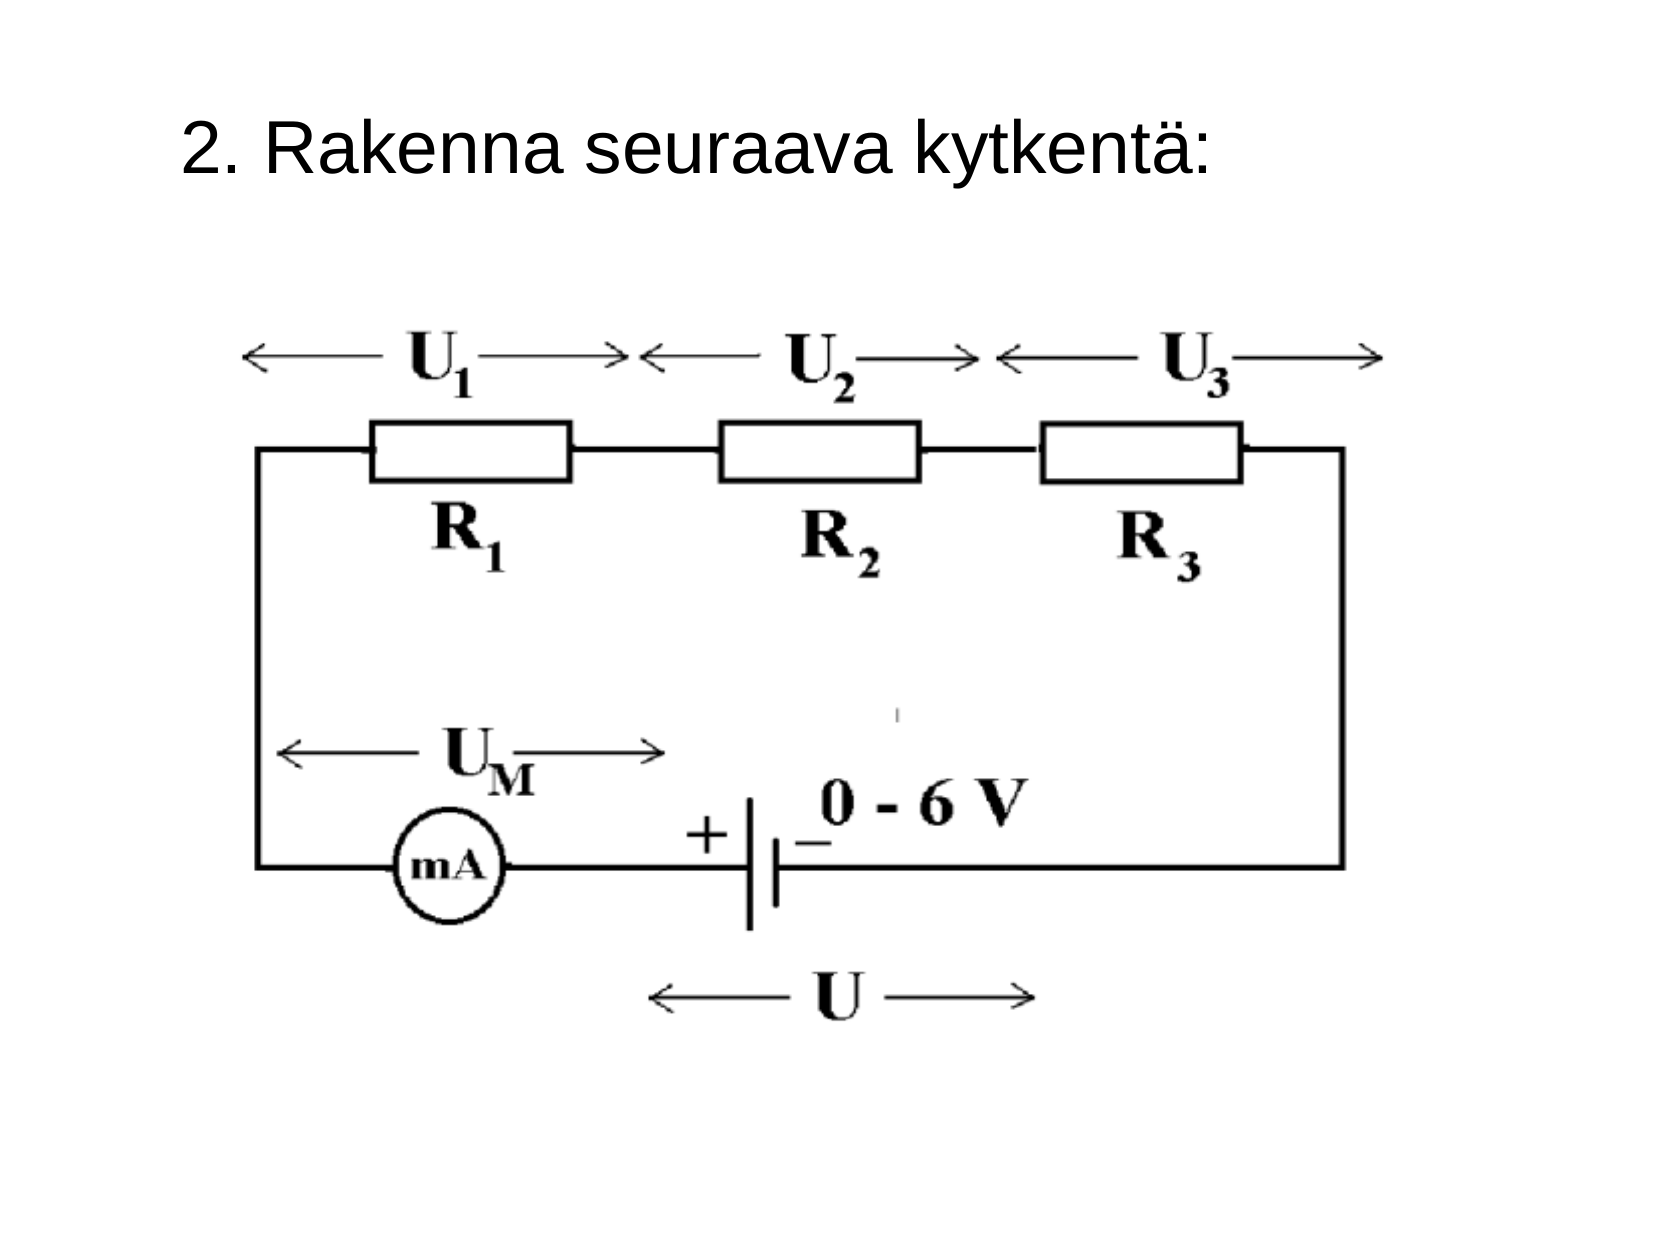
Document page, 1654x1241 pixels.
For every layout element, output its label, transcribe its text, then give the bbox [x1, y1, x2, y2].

picture [118, 248, 1506, 1141]
text_box 2. Rakenna seuraava kytkentä: [165, 94, 1524, 265]
